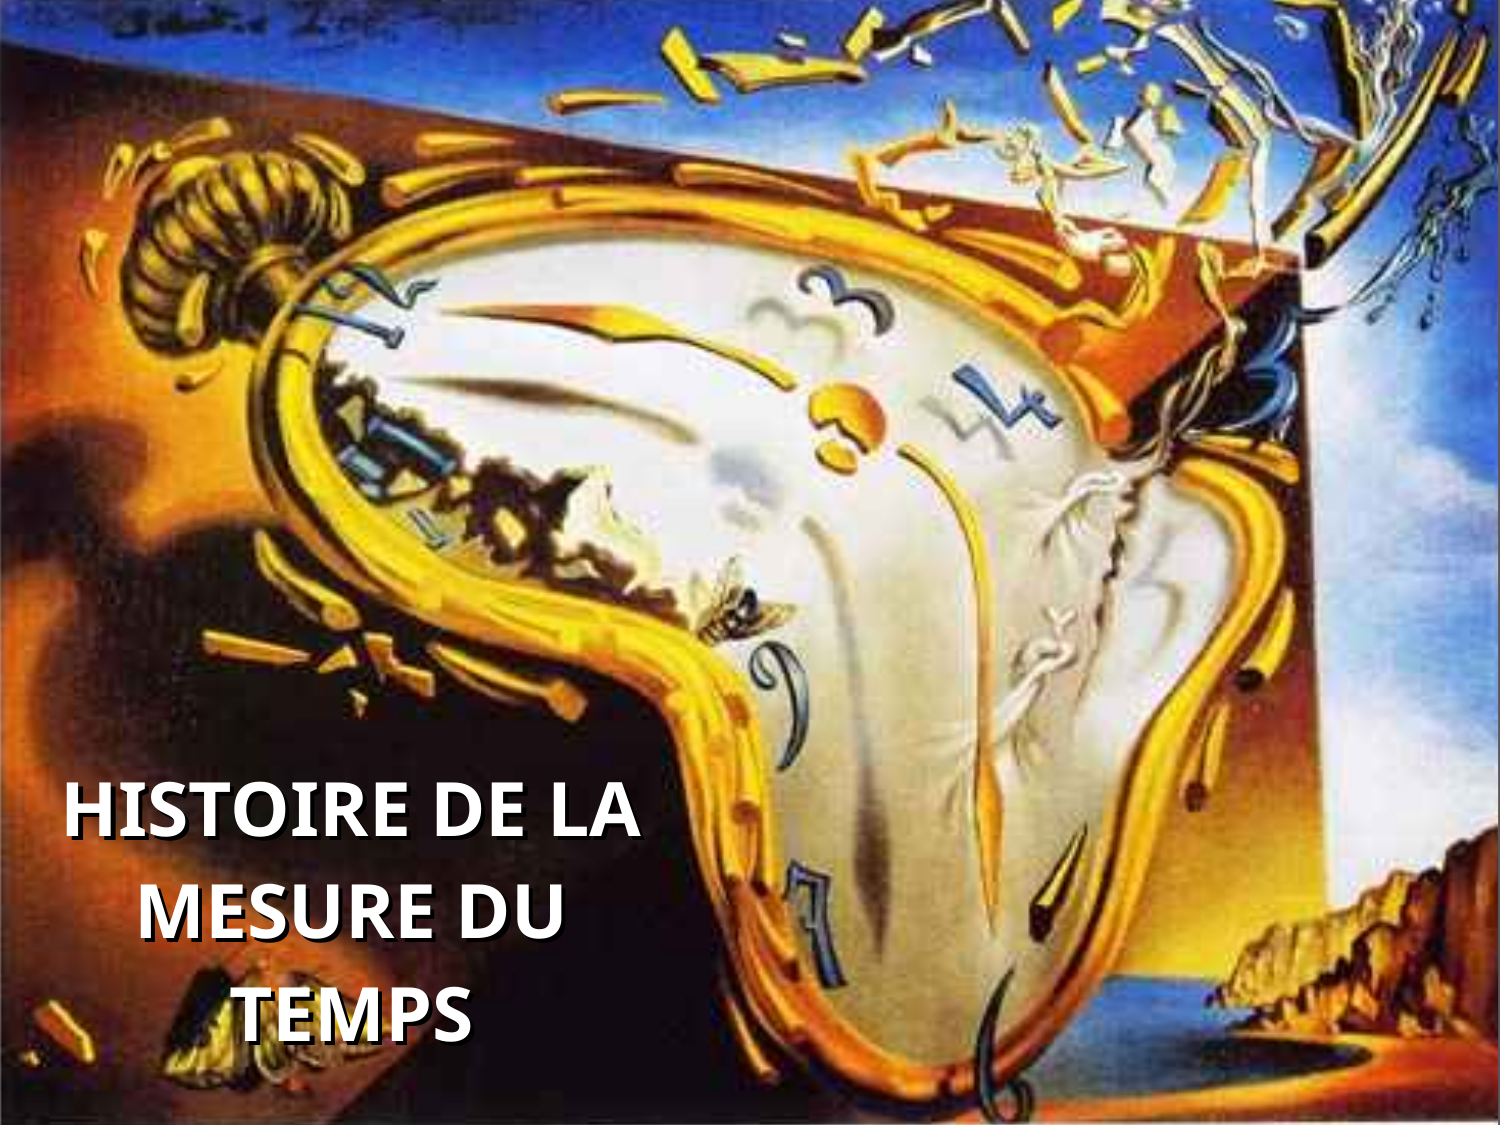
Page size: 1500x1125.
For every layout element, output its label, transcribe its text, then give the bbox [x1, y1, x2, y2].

title HISTOIRE DE LA MESURE DU TEMPS [0, 699, 704, 1063]
picture [0, 0, 1500, 1125]
